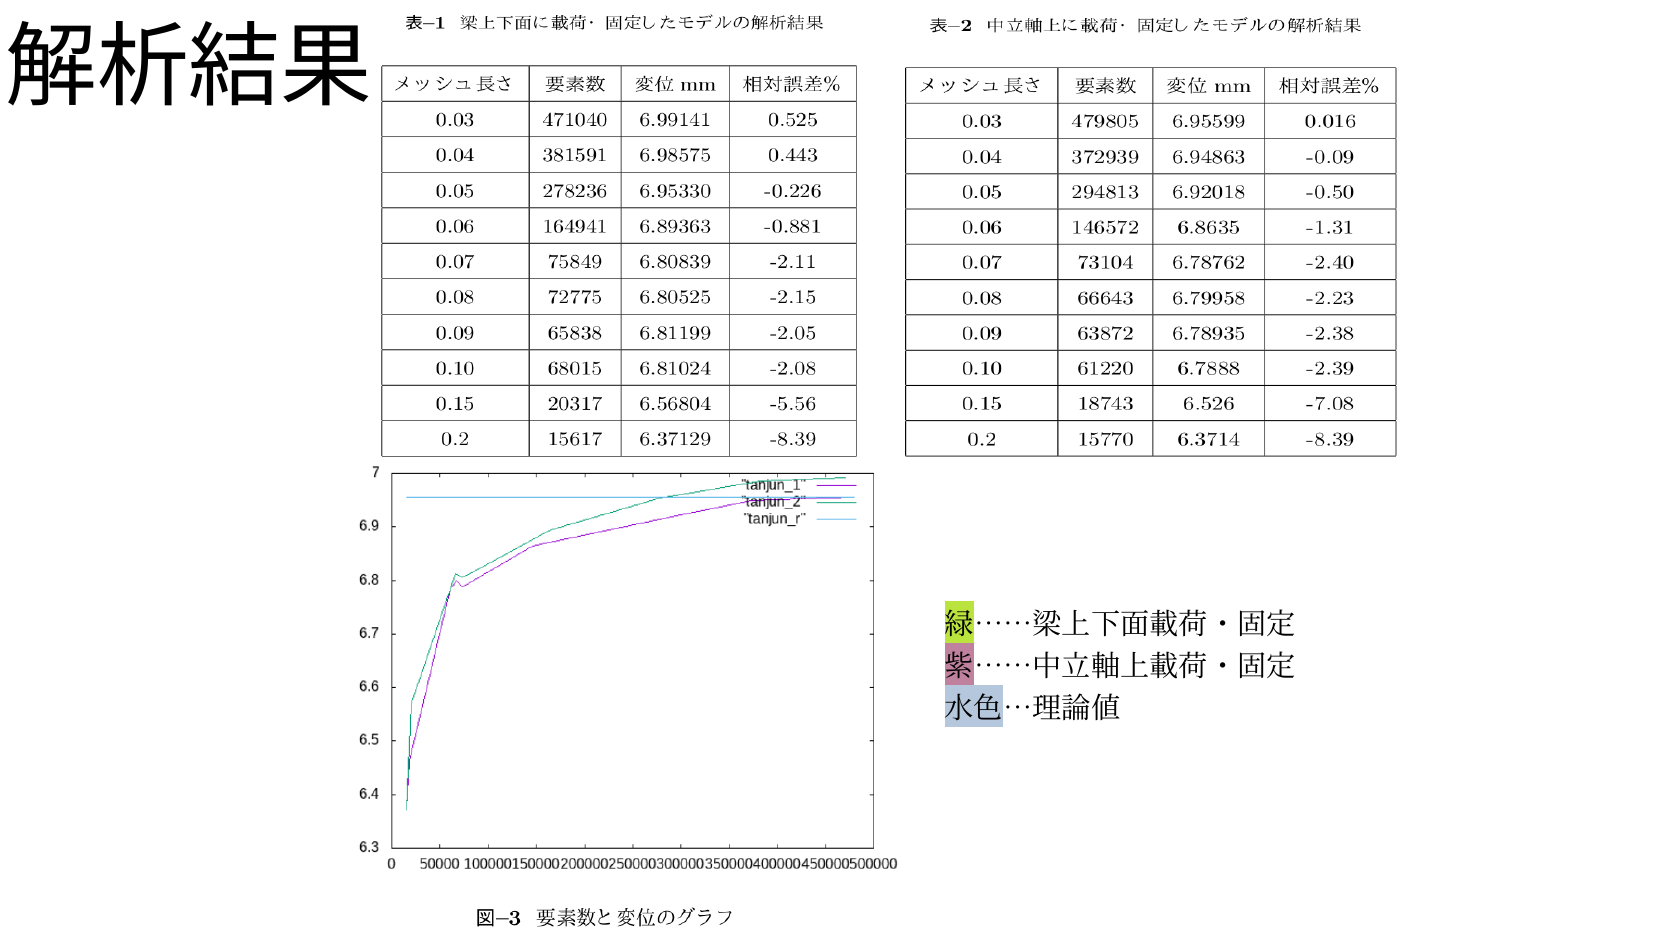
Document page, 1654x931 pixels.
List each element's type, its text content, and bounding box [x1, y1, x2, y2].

text_box 緑……梁上下面載荷・固定 紫……中立軸上載荷・固定 水色…理論値 [944, 600, 1300, 733]
title 解析結果 [0, 0, 390, 129]
picture [354, 11, 1406, 927]
